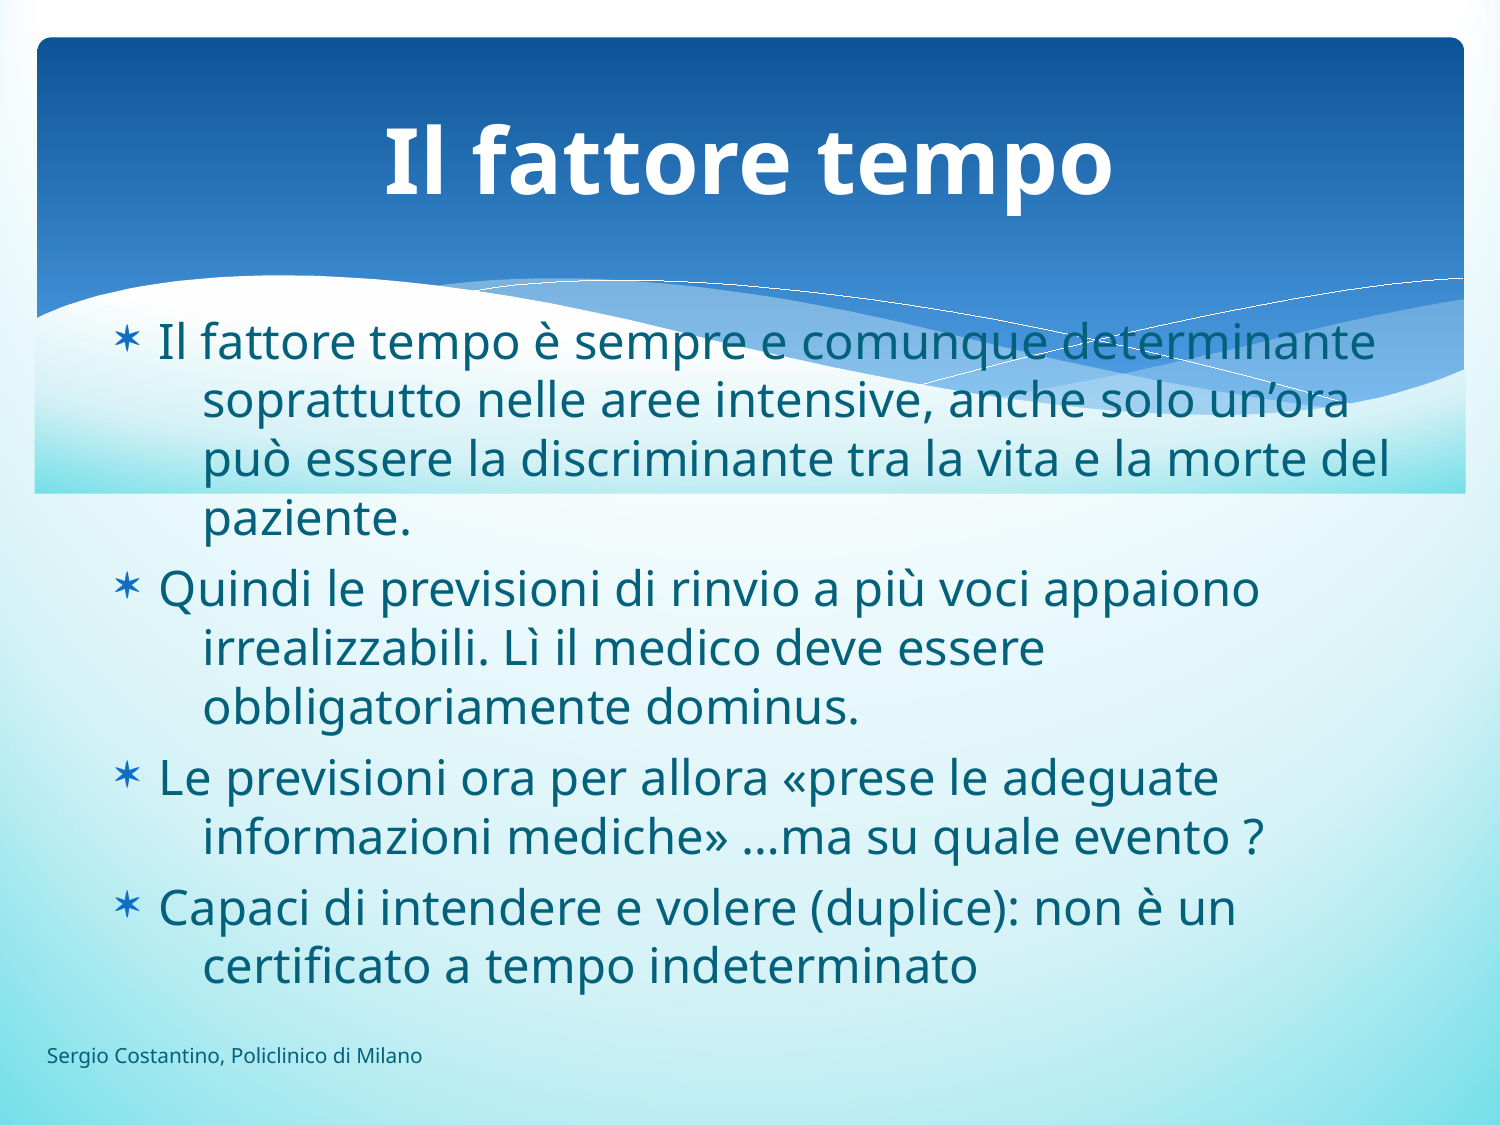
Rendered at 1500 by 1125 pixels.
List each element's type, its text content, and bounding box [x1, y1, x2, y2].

text_box Sergio Costantino, Policlinico di Milano [31, 1025, 653, 1086]
title Il fattore tempo [75, 55, 1426, 261]
list Il fattore tempo è sempre e comunque determinante soprattutto nelle aree intensive, anche solo un’ora può essere la discriminante tra la vita e la morte del paziente. Quindi le previsioni di rinvio a più voci appaiono irrealizzabili. Lì il medico deve essere obbligatoriamente dominus. Le previsioni ora per allora «prese le adeguate informazioni mediche» …ma su quale evento ? Capaci di intendere e volere (duplice): non è un certificato a tempo indeterminato [100, 302, 1412, 1006]
